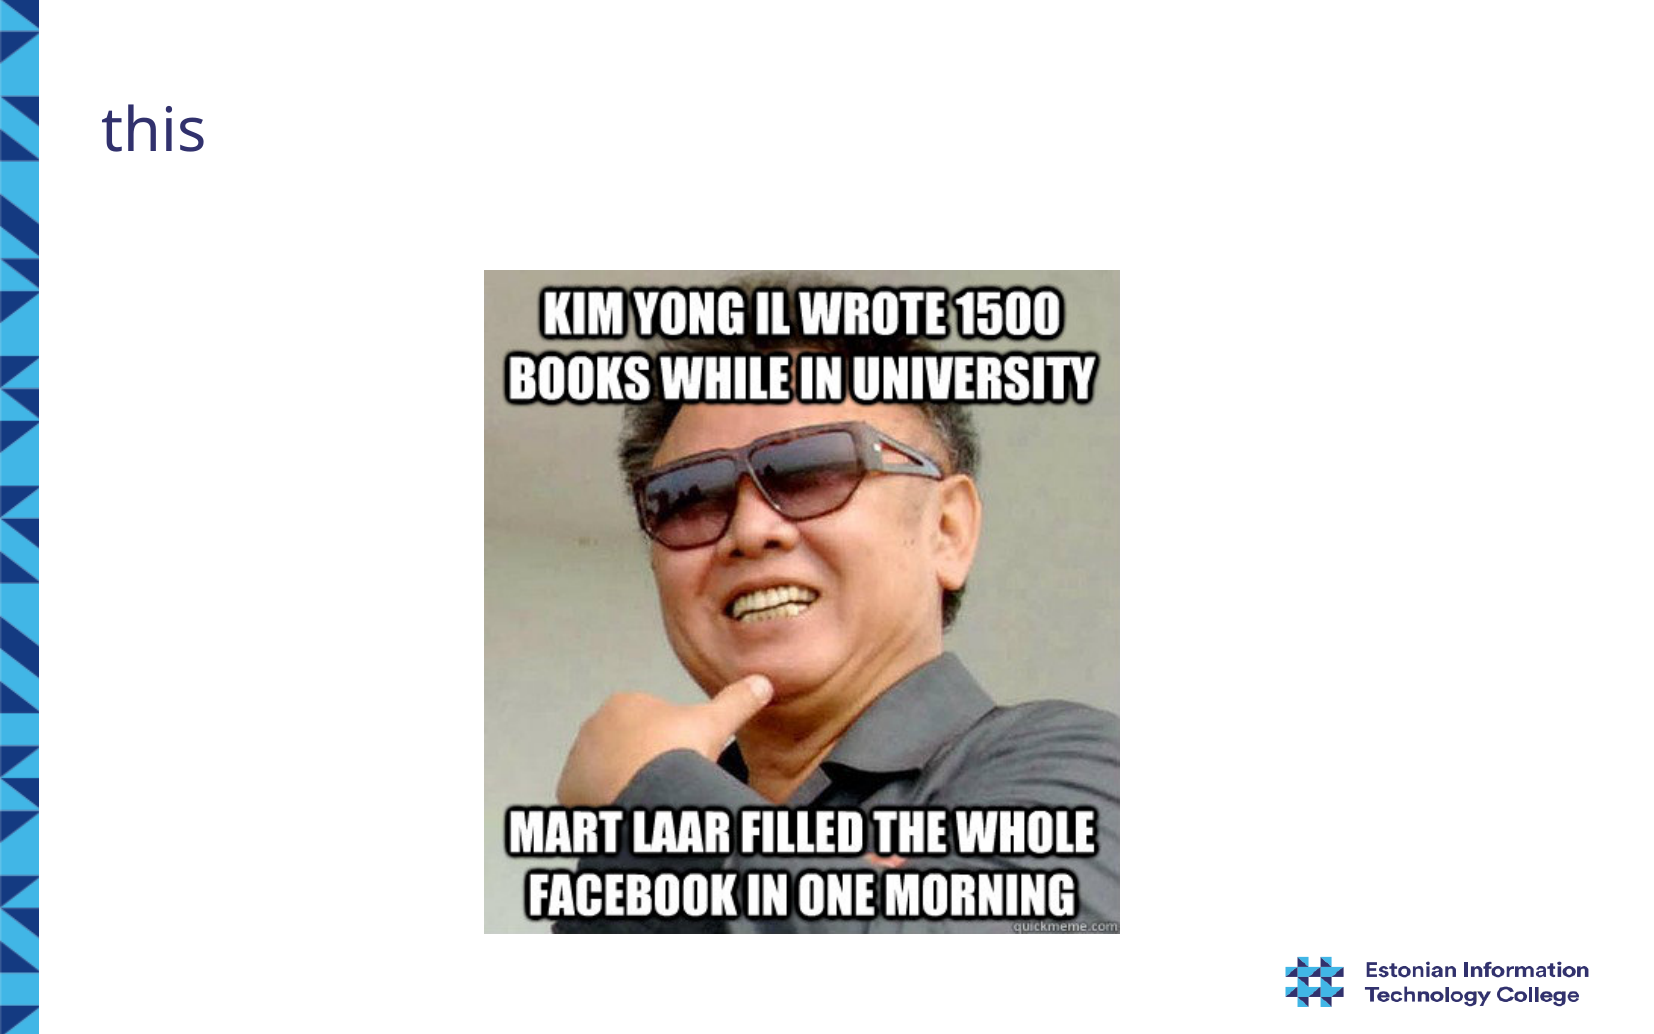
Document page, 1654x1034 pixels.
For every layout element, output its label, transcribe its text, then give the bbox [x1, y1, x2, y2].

title this [101, 41, 1489, 214]
picture [484, 270, 1120, 934]
